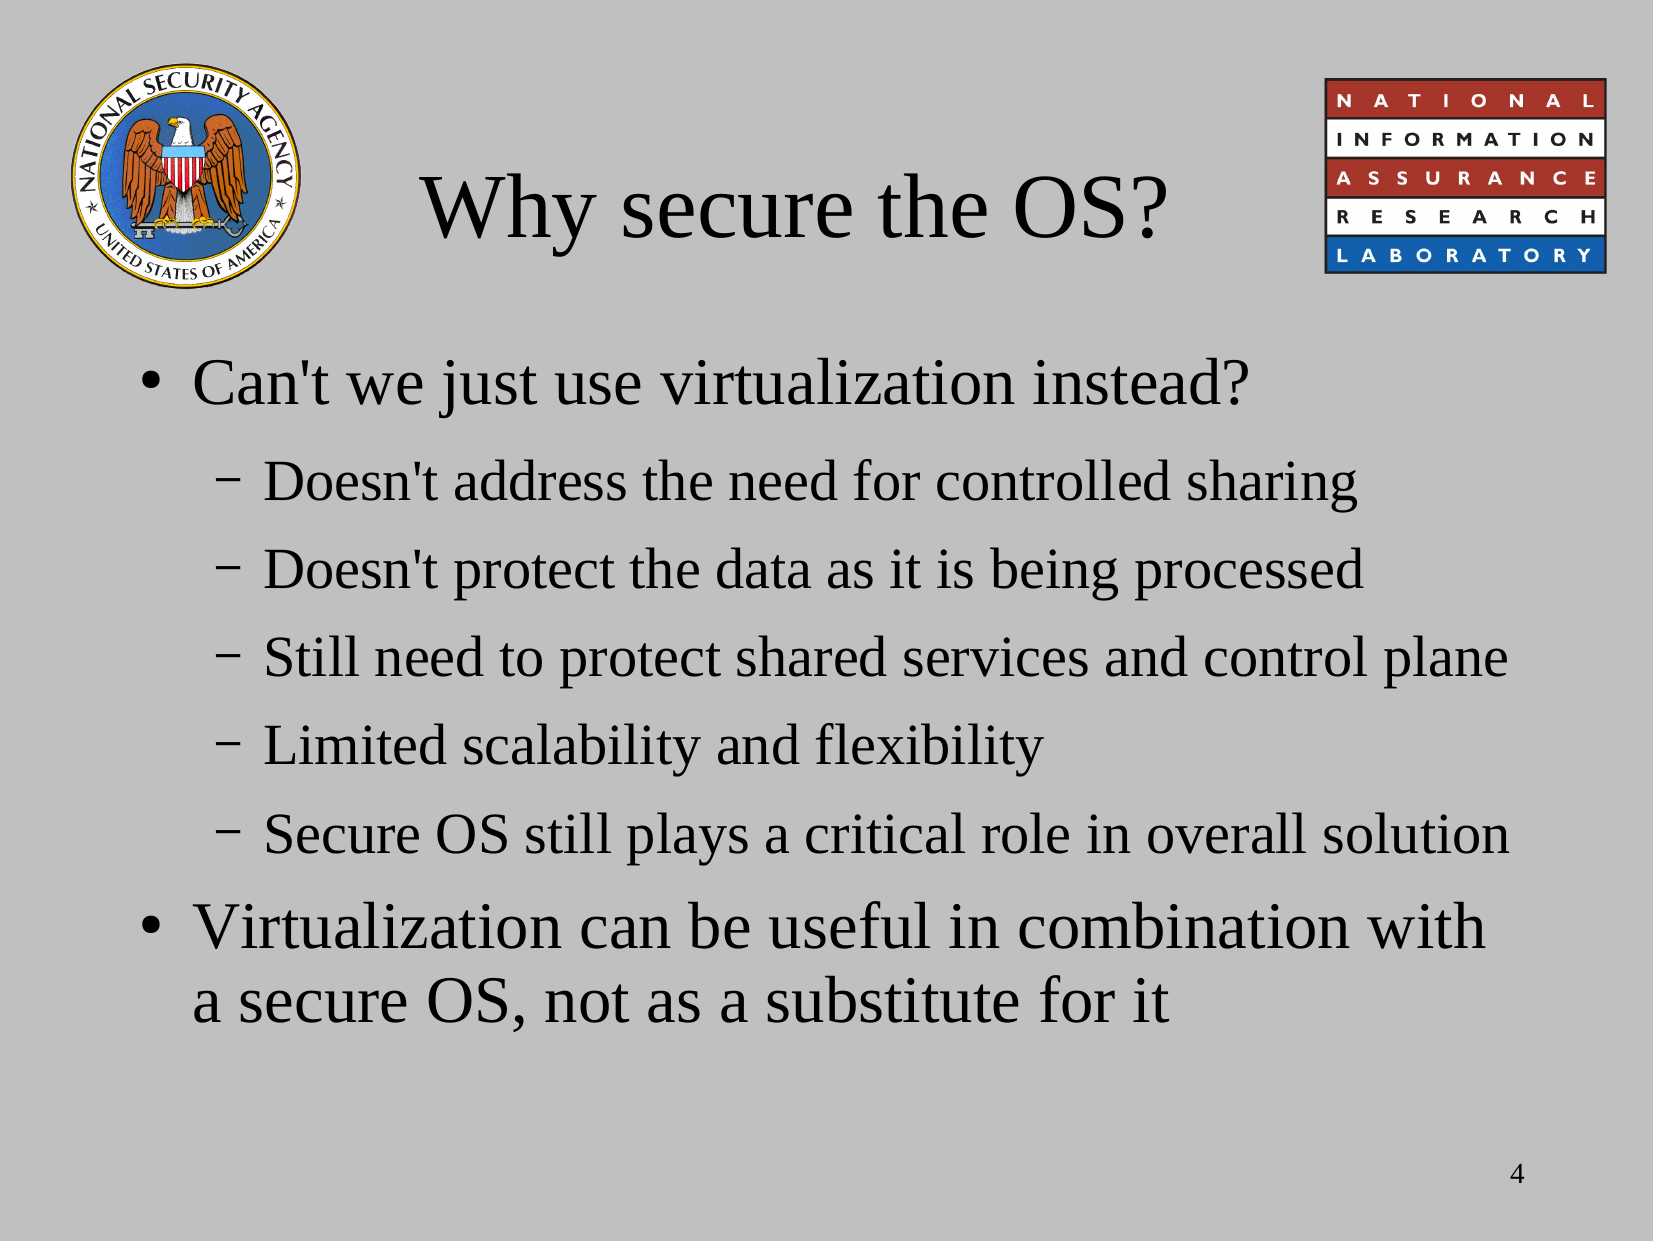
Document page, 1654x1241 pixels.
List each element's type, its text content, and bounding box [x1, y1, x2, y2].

picture [69, 61, 303, 291]
picture [1324, 78, 1607, 274]
title Why secure the OS? [312, 110, 1279, 303]
list Can't we just use virtualization instead? Doesn't address the need for controlled sharing Doesn't protect the data as it is being processed Still need to protect shared services and control plane Limited scalability and flexibility Secure OS still plays a critical role in overall solution Virtualization can be useful in combination with a secure OS, not as a substitute for it [121, 344, 1534, 1112]
